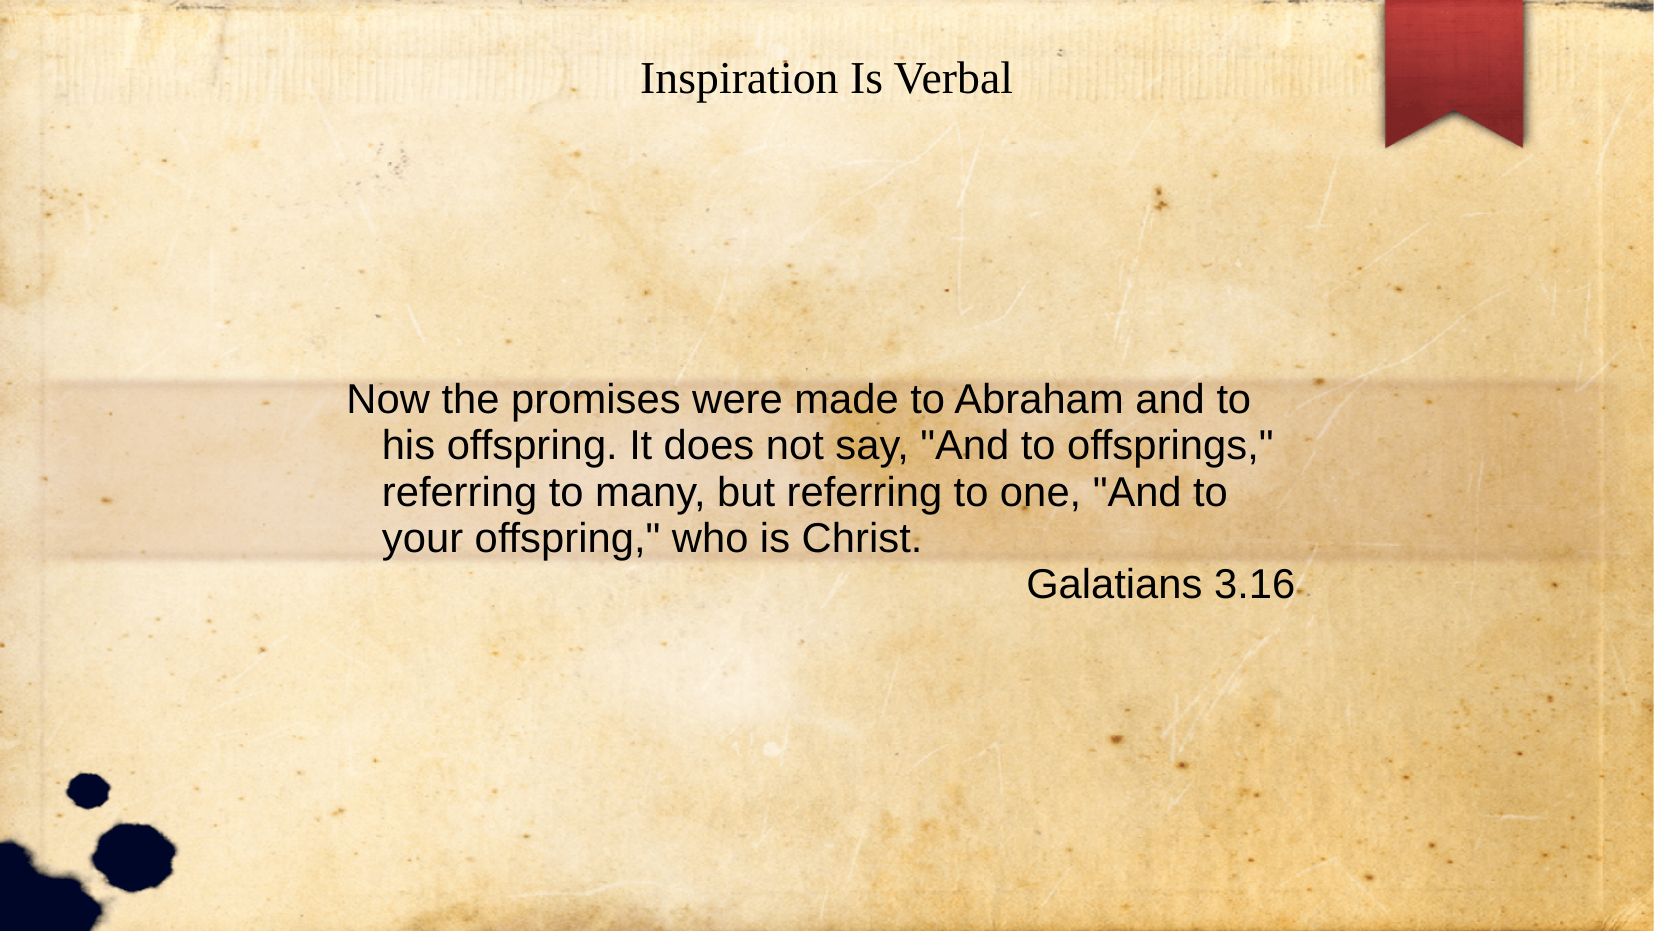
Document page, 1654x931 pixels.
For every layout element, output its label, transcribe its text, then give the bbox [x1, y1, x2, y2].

text_box Now the promises were made to Abraham and to his offspring. It does not say, "And to offsprings," referring to many, but referring to one, "And to your offspring," who is Christ. Galatians 3.16 [331, 367, 1322, 633]
title Inspiration Is Verbal [82, 0, 1571, 156]
picture [0, 0, 1654, 931]
